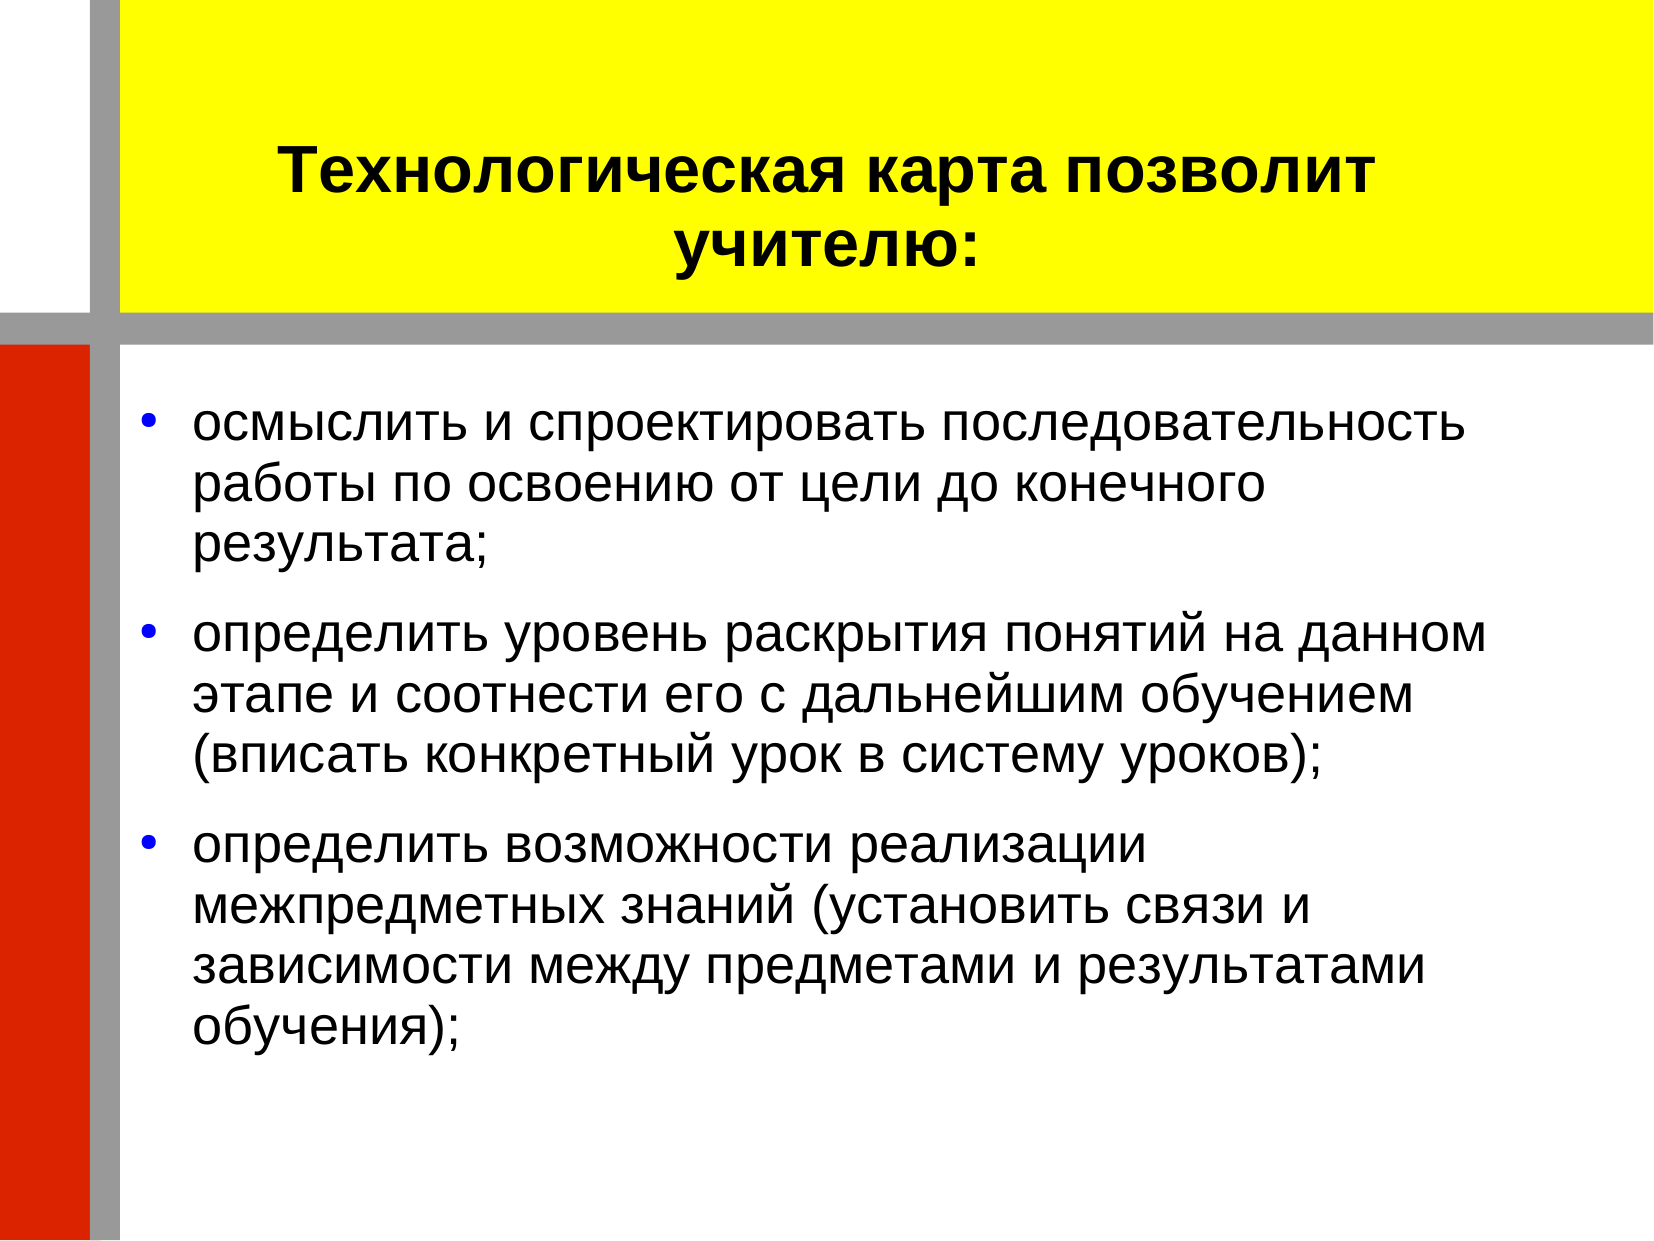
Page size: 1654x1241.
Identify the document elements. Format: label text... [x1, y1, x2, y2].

title Технологическая карта позволит учителю: [121, 102, 1534, 310]
list осмыслить и спроектировать последовательность работы по освоению от цели до конечного результата; определить уровень раскрытия понятий на данном этапе и соотнести его с дальнейшим обучением (вписать конкретный урок в систему уроков); определить возможности реализации межпредметных знаний (установить связи и зависимости между предметами и результатами обучения); [121, 391, 1534, 1127]
